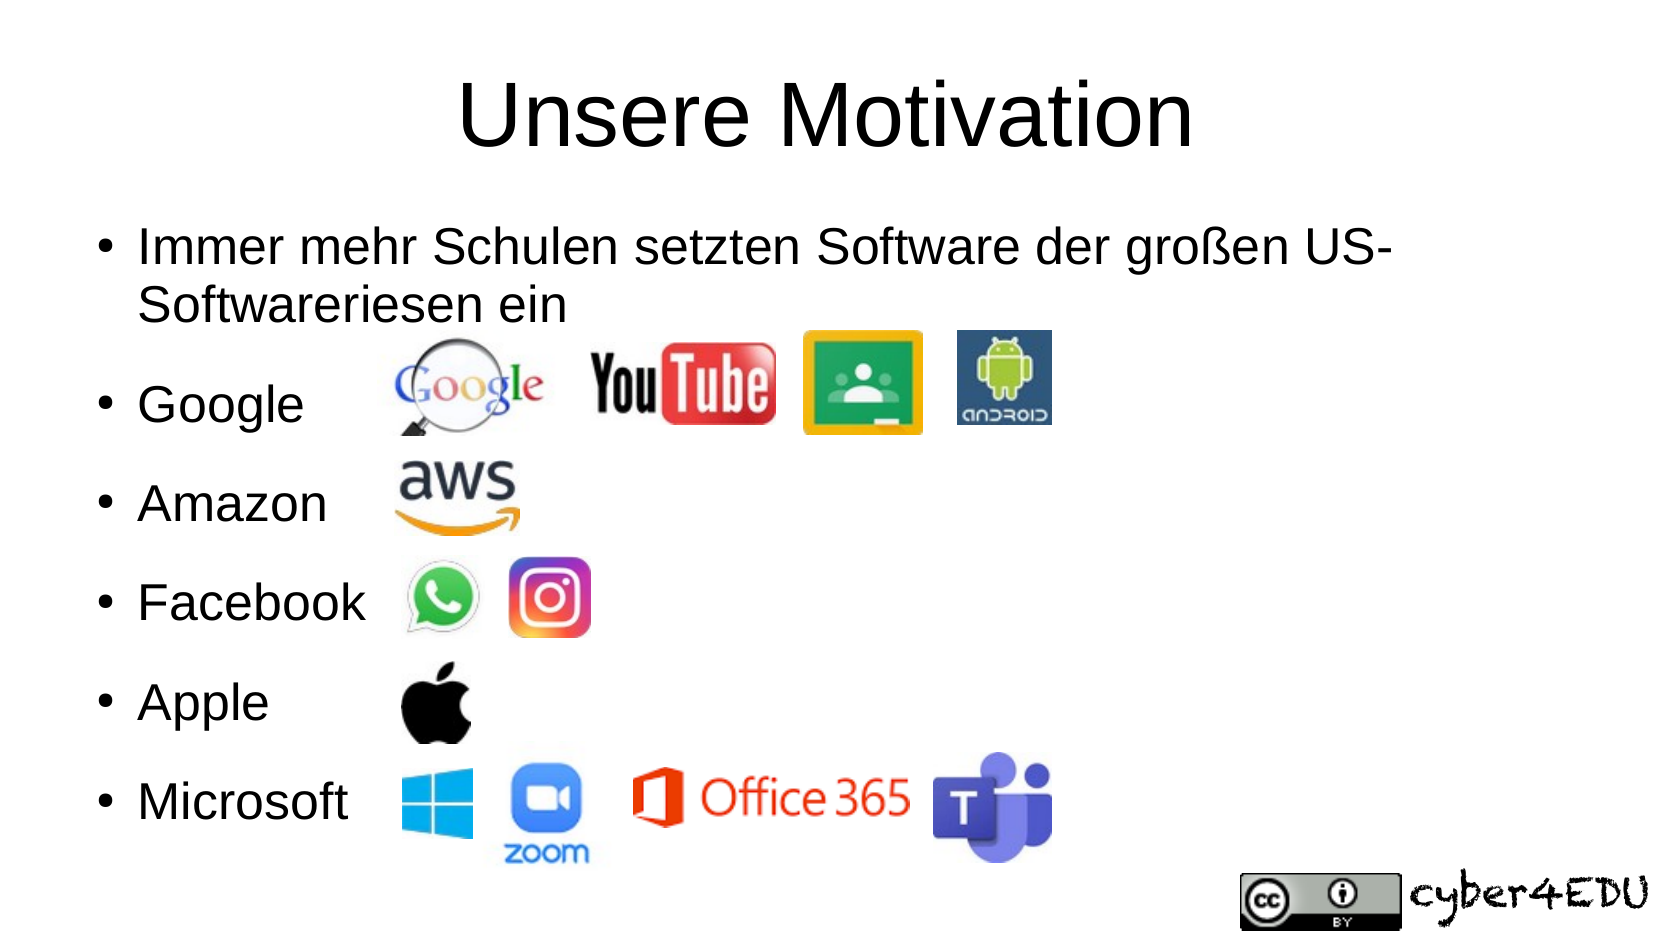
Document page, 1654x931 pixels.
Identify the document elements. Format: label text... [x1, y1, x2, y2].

picture [402, 768, 686, 886]
title Unsere Motivation [82, 37, 1571, 193]
picture [633, 767, 910, 829]
picture [1410, 868, 1648, 928]
picture [590, 342, 776, 425]
picture [377, 330, 556, 436]
picture [401, 661, 471, 744]
picture [933, 752, 1052, 863]
picture [394, 460, 520, 536]
picture [803, 330, 923, 435]
picture [1240, 873, 1402, 931]
picture [508, 556, 591, 638]
picture [401, 555, 485, 639]
list Immer mehr Schulen setzten Software der großen US-Softwareriesen ein Google Amazon Facebook Apple Microsoft [82, 217, 1571, 839]
picture [957, 330, 1052, 425]
